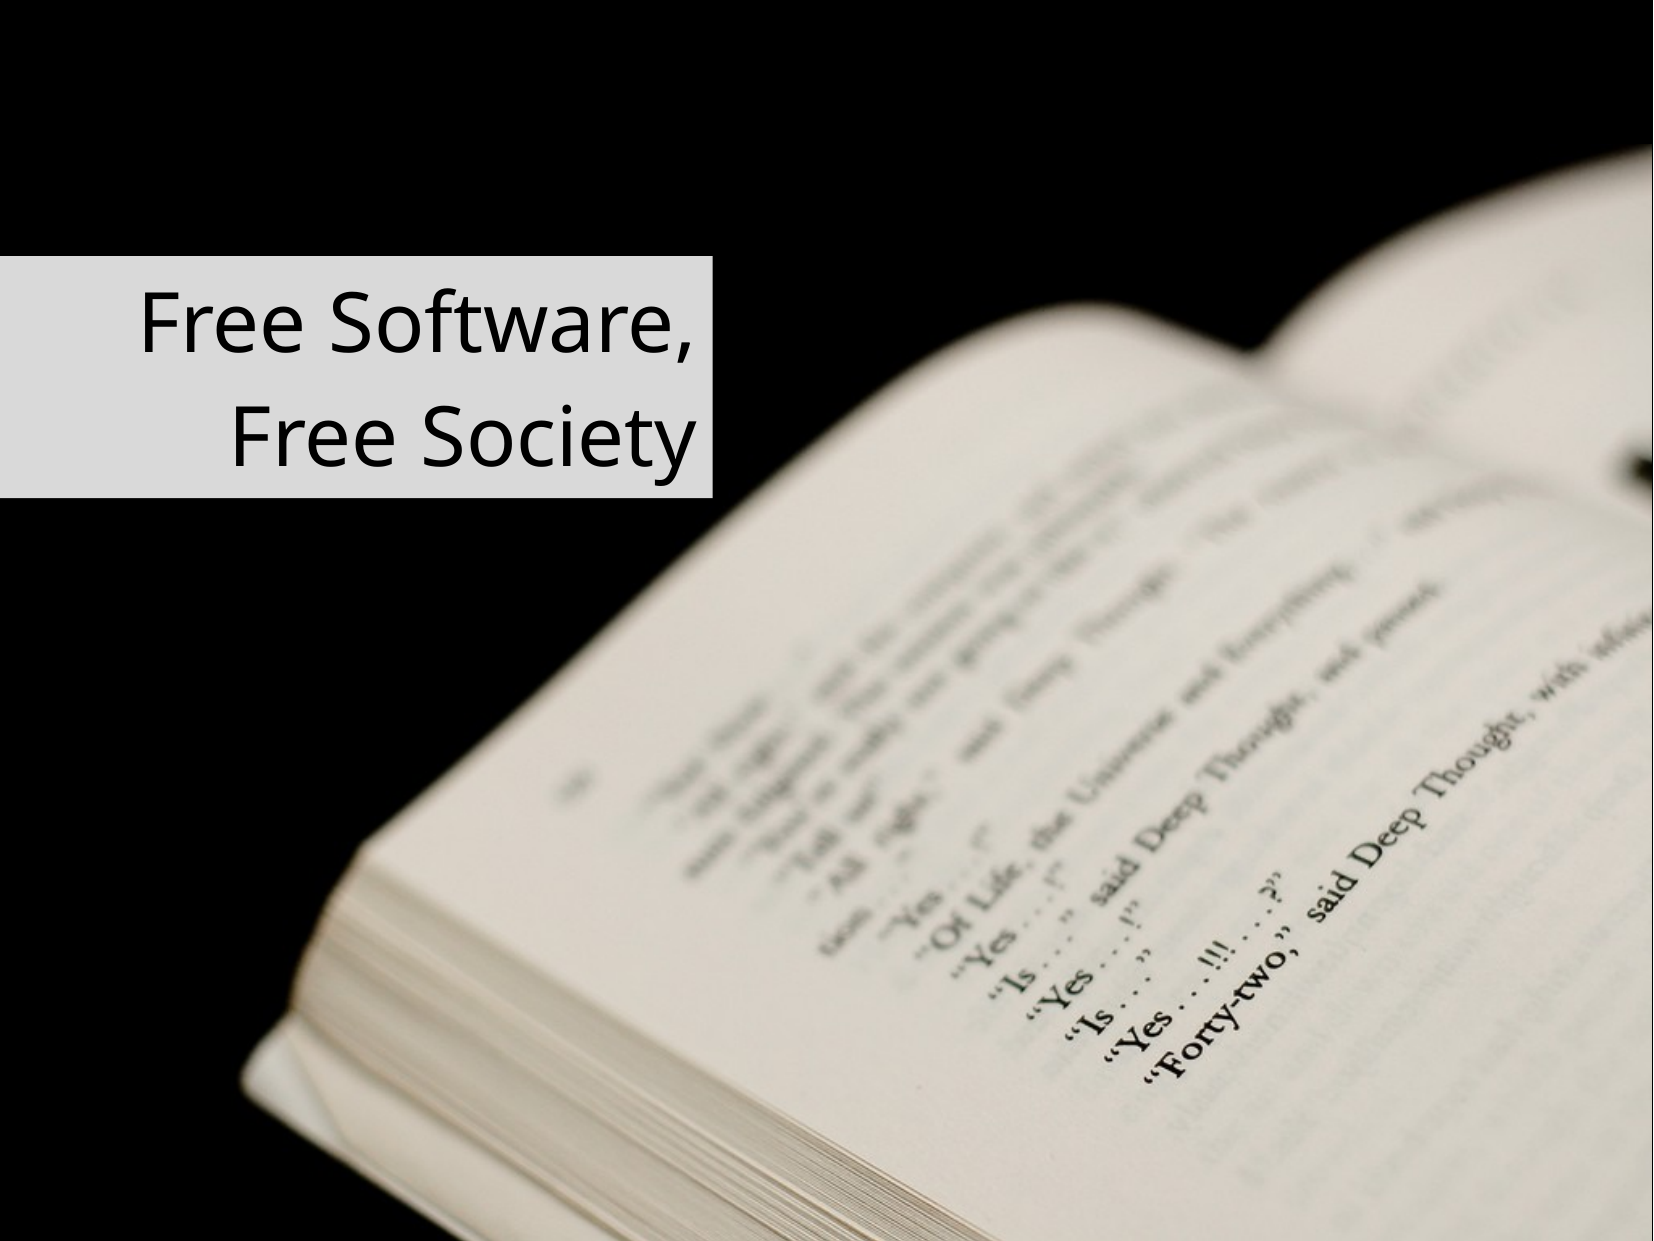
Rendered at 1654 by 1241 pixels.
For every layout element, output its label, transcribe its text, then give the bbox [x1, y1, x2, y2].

text_box Free Software, Free Society [0, 256, 713, 265]
picture [0, 144, 1653, 1241]
